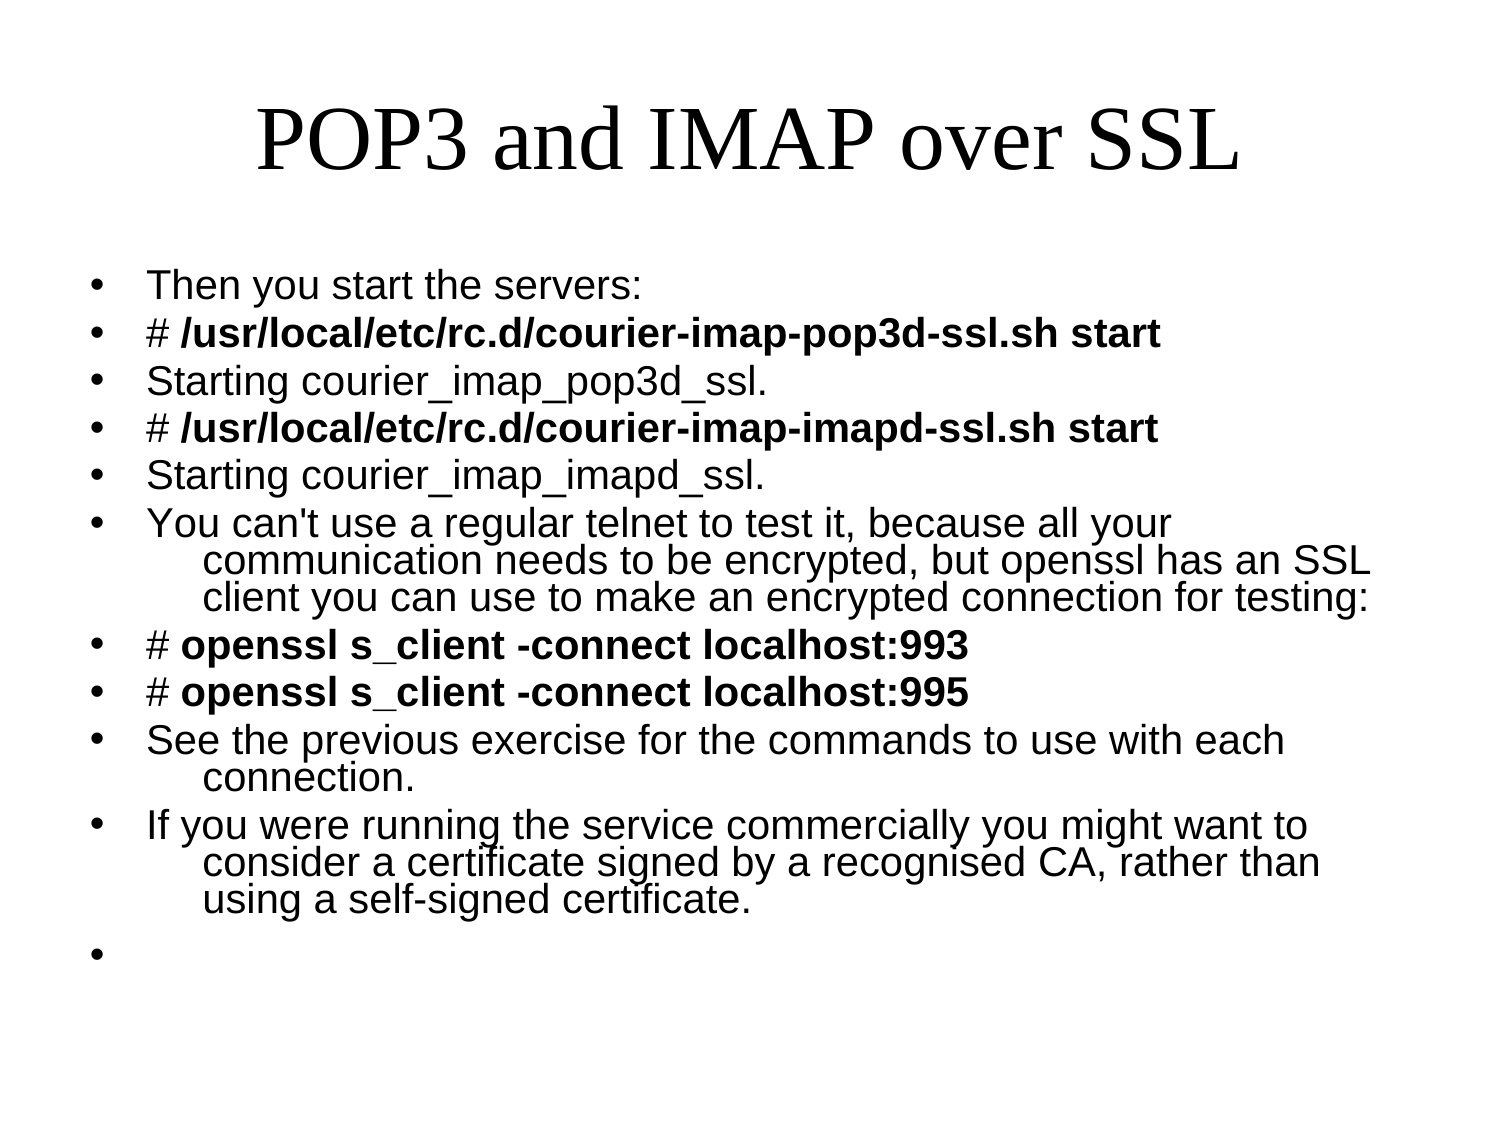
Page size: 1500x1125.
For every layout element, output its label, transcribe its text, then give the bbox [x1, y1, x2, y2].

list Then you start the servers: # /usr/local/etc/rc.d/courier-imap-pop3d-ssl.sh start Starting courier_imap_pop3d_ssl. # /usr/local/etc/rc.d/courier-imap-imapd-ssl.sh start Starting courier_imap_imapd_ssl. You can't use a regular telnet to test it, because all your communication needs to be encrypted, but openssl has an SSL client you can use to make an encrypted connection for testing: # openssl s_client -connect localhost:993 # openssl s_client -connect localhost:995 See the previous exercise for the commands to use with each connection. If you were running the service commercially you might want to consider a certificate signed by a recognised CA, rather than using a self-signed certificate. [75, 262, 1426, 1006]
title POP3 and IMAP over SSL [75, 45, 1426, 233]
